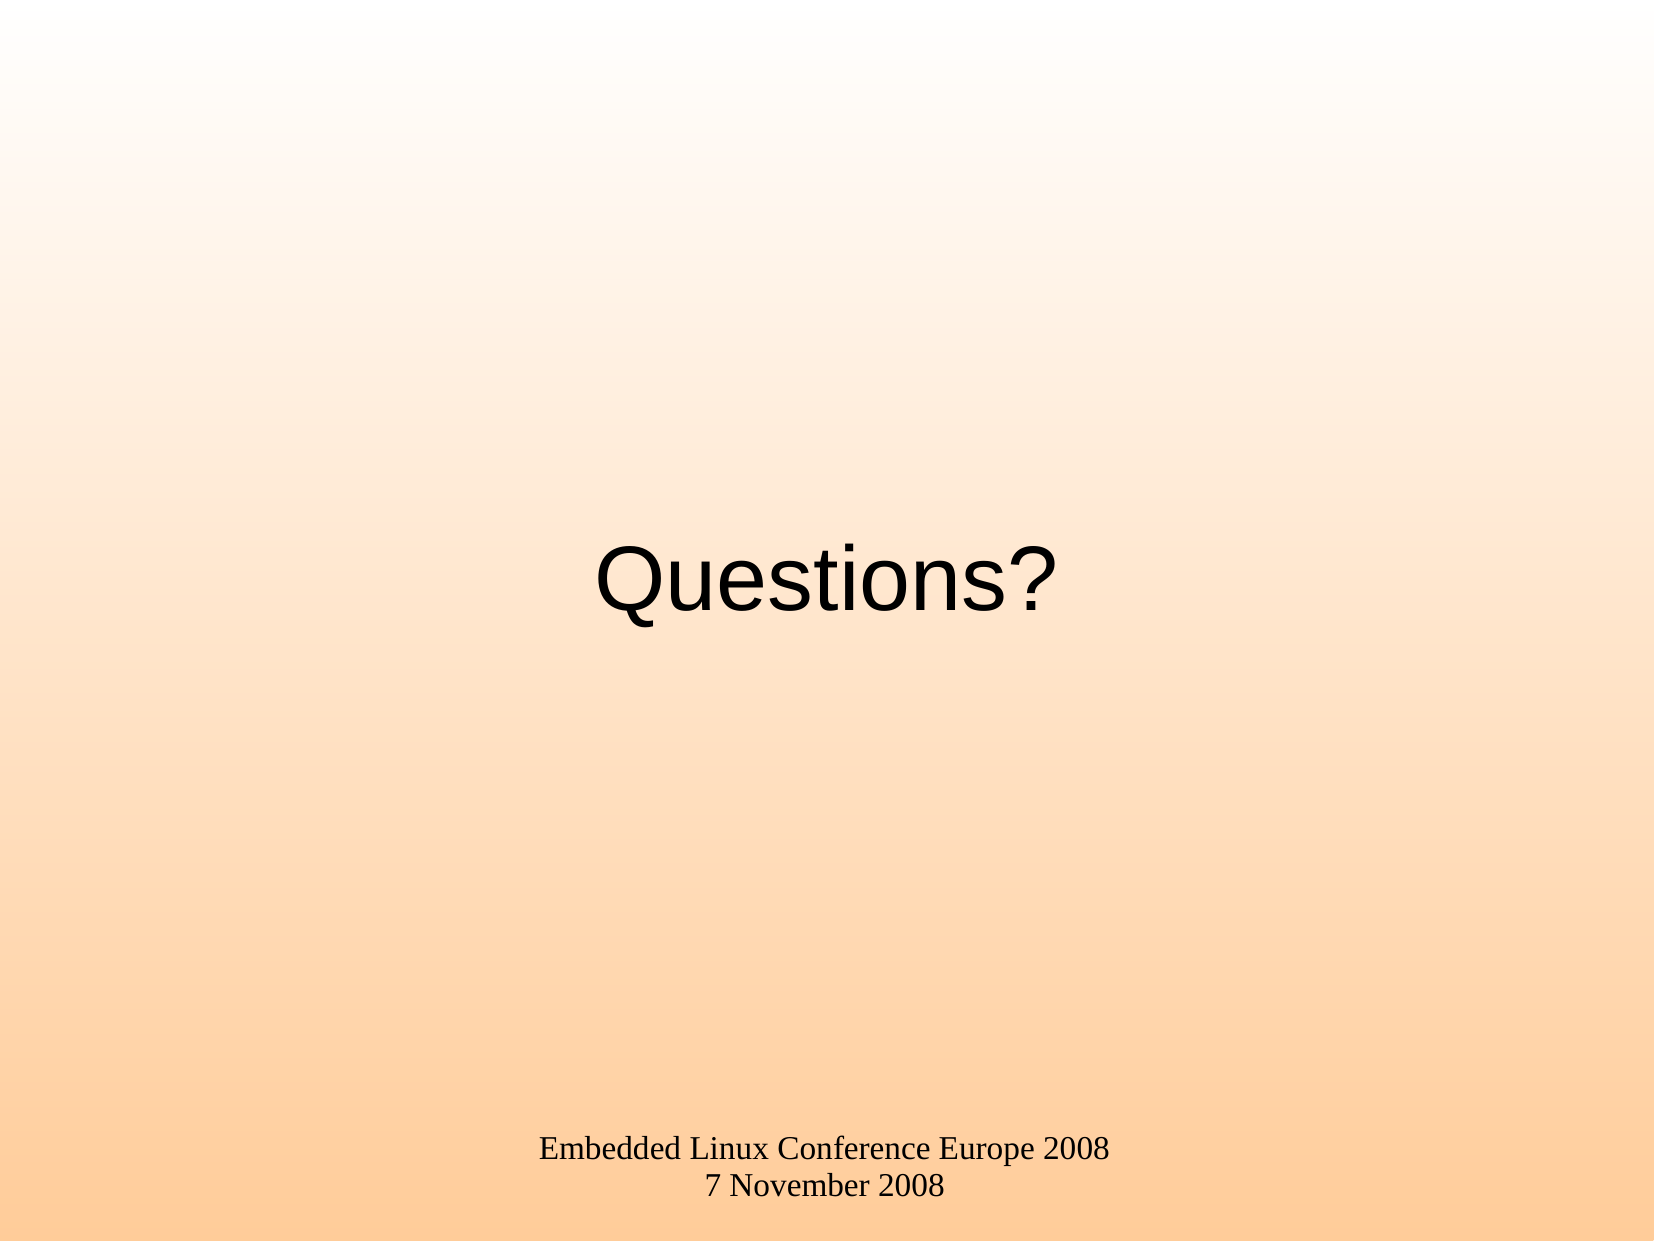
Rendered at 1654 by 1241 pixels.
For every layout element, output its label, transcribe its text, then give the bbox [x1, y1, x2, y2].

title Questions? [82, 49, 1571, 1109]
